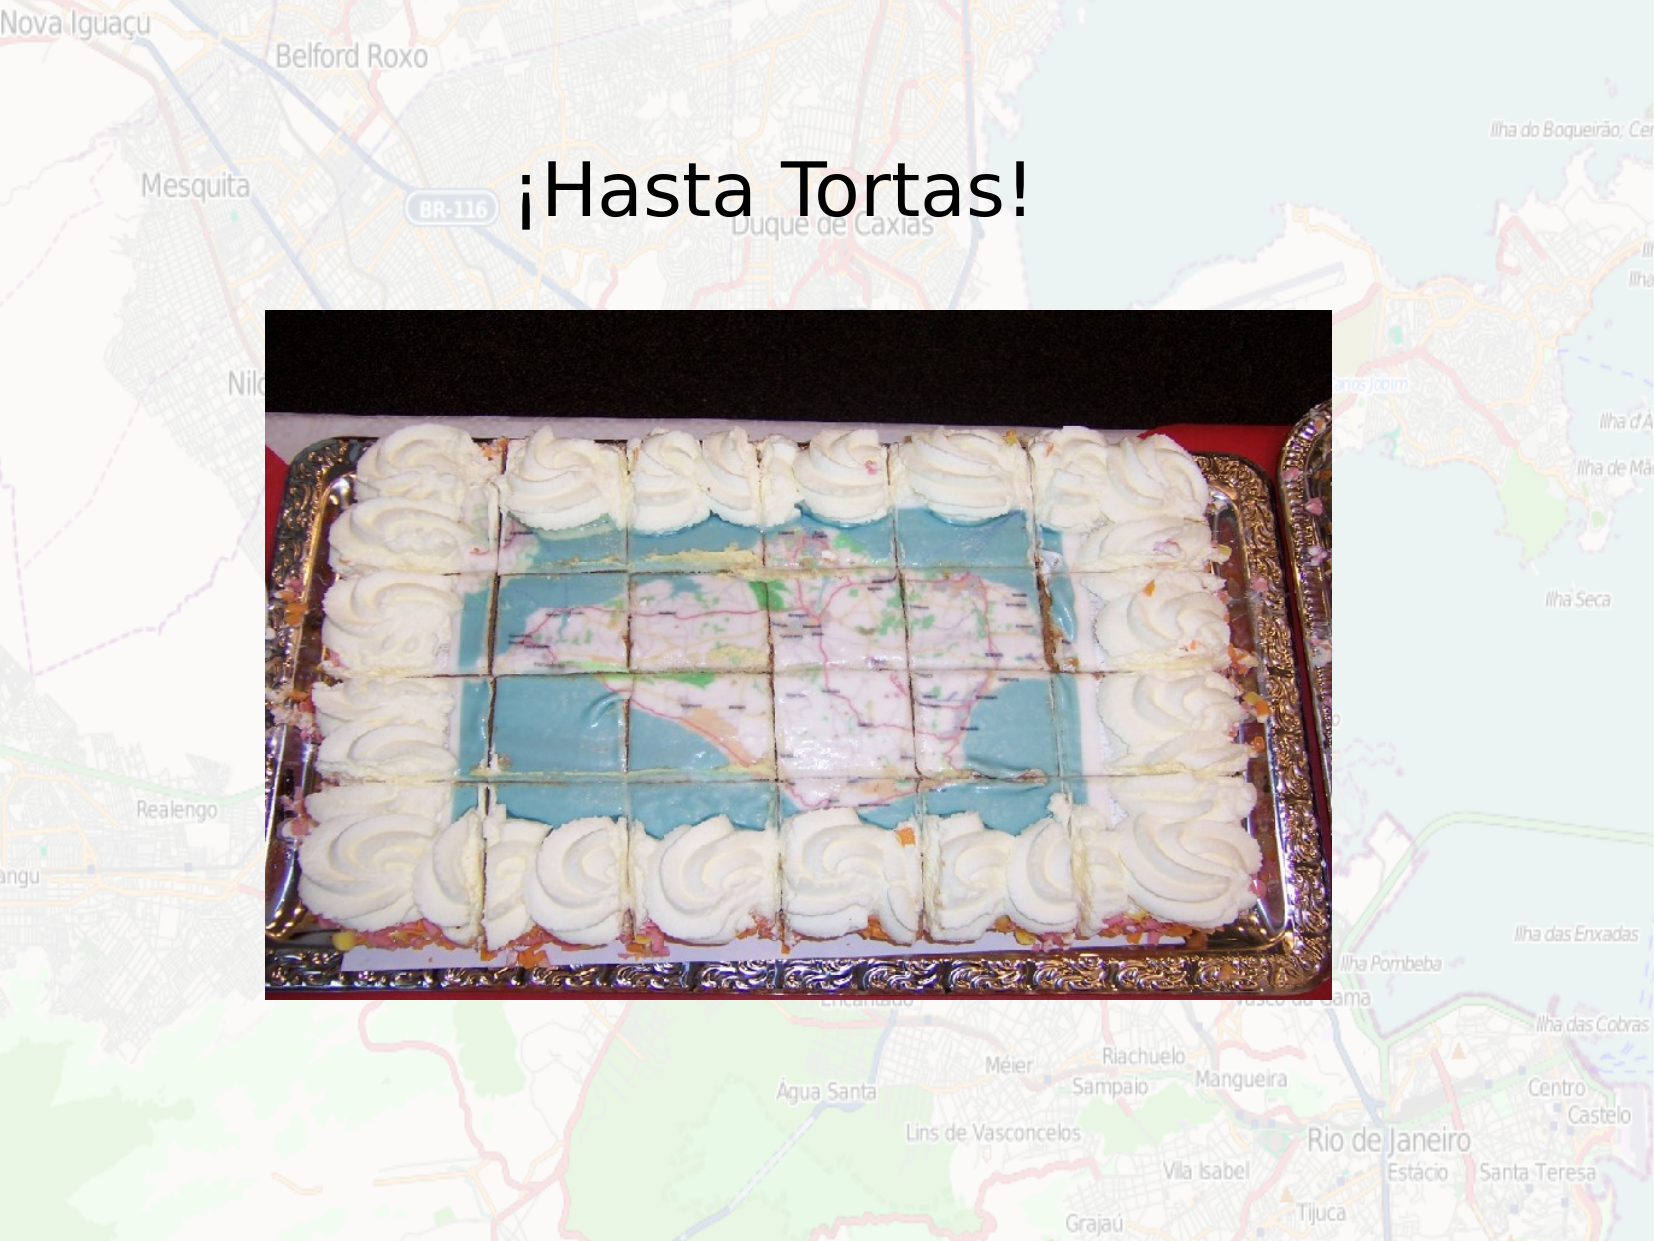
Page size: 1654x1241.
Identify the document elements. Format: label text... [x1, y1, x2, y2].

text_box ¡Hasta Tortas! [496, 139, 1210, 243]
picture [265, 310, 1332, 1000]
